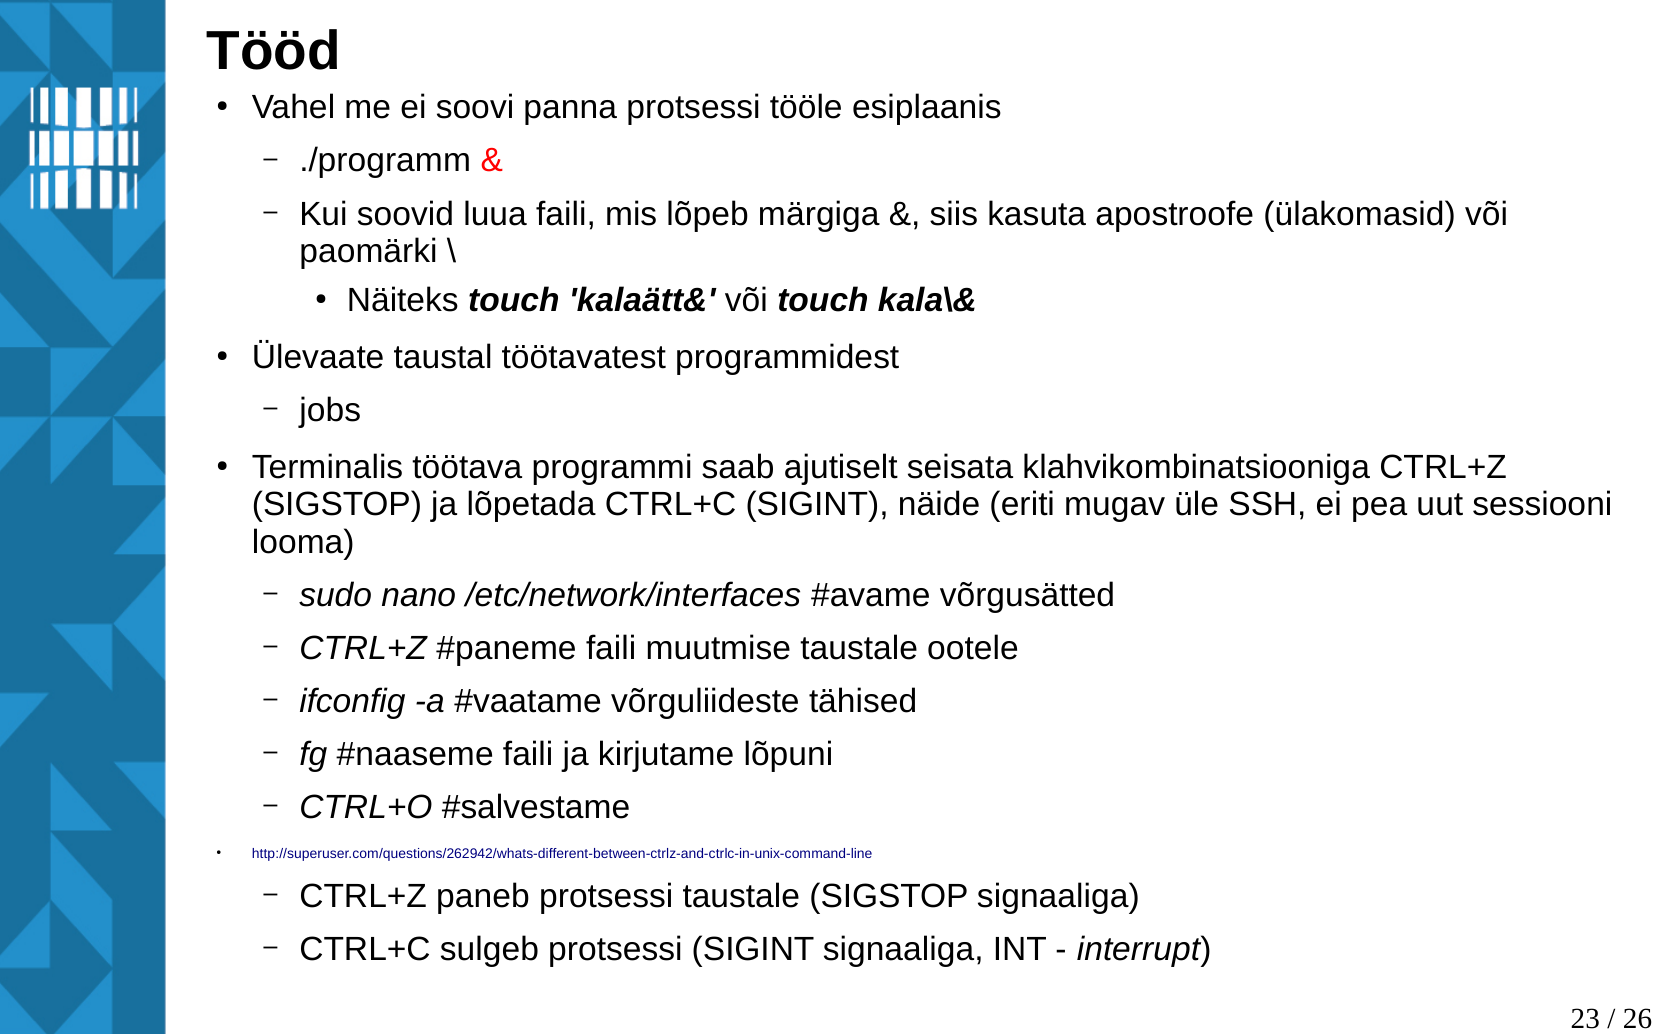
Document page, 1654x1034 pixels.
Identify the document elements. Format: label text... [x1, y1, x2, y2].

list Vahel me ei soovi panna protsessi tööle esiplaanis ./programm & Kui soovid luua faili, mis lõpeb märgiga &, siis kasuta apostroofe (ülakomasid) või paomärki \ Näiteks touch 'kalaätt&' või touch kala\& Ülevaate taustal töötavatest programmidest jobs Terminalis töötava programmi saab ajutiselt seisata klahvikombinatsiooniga CTRL+Z (SIGSTOP) ja lõpetada CTRL+C (SIGINT), näide (eriti mugav üle SSH, ei pea uut sessiooni looma) sudo nano /etc/network/interfaces #avame võrgusätted CTRL+Z #paneme faili muutmise taustale ootele ifconfig -a #vaatame võrguliideste tähised fg #naaseme faili ja kirjutame lõpuni CTRL+O #salvestame http://superuser.com/questions/262942/whats-different-between-ctrlz-and-ctrlc-in-unix-command-line CTRL+Z paneb protsessi taustale (SIGSTOP signaaliga) CTRL+C sulgeb protsessi (SIGINT signaaliga, INT - interrupt) [204, 88, 1625, 975]
title Tööd [206, 19, 414, 81]
